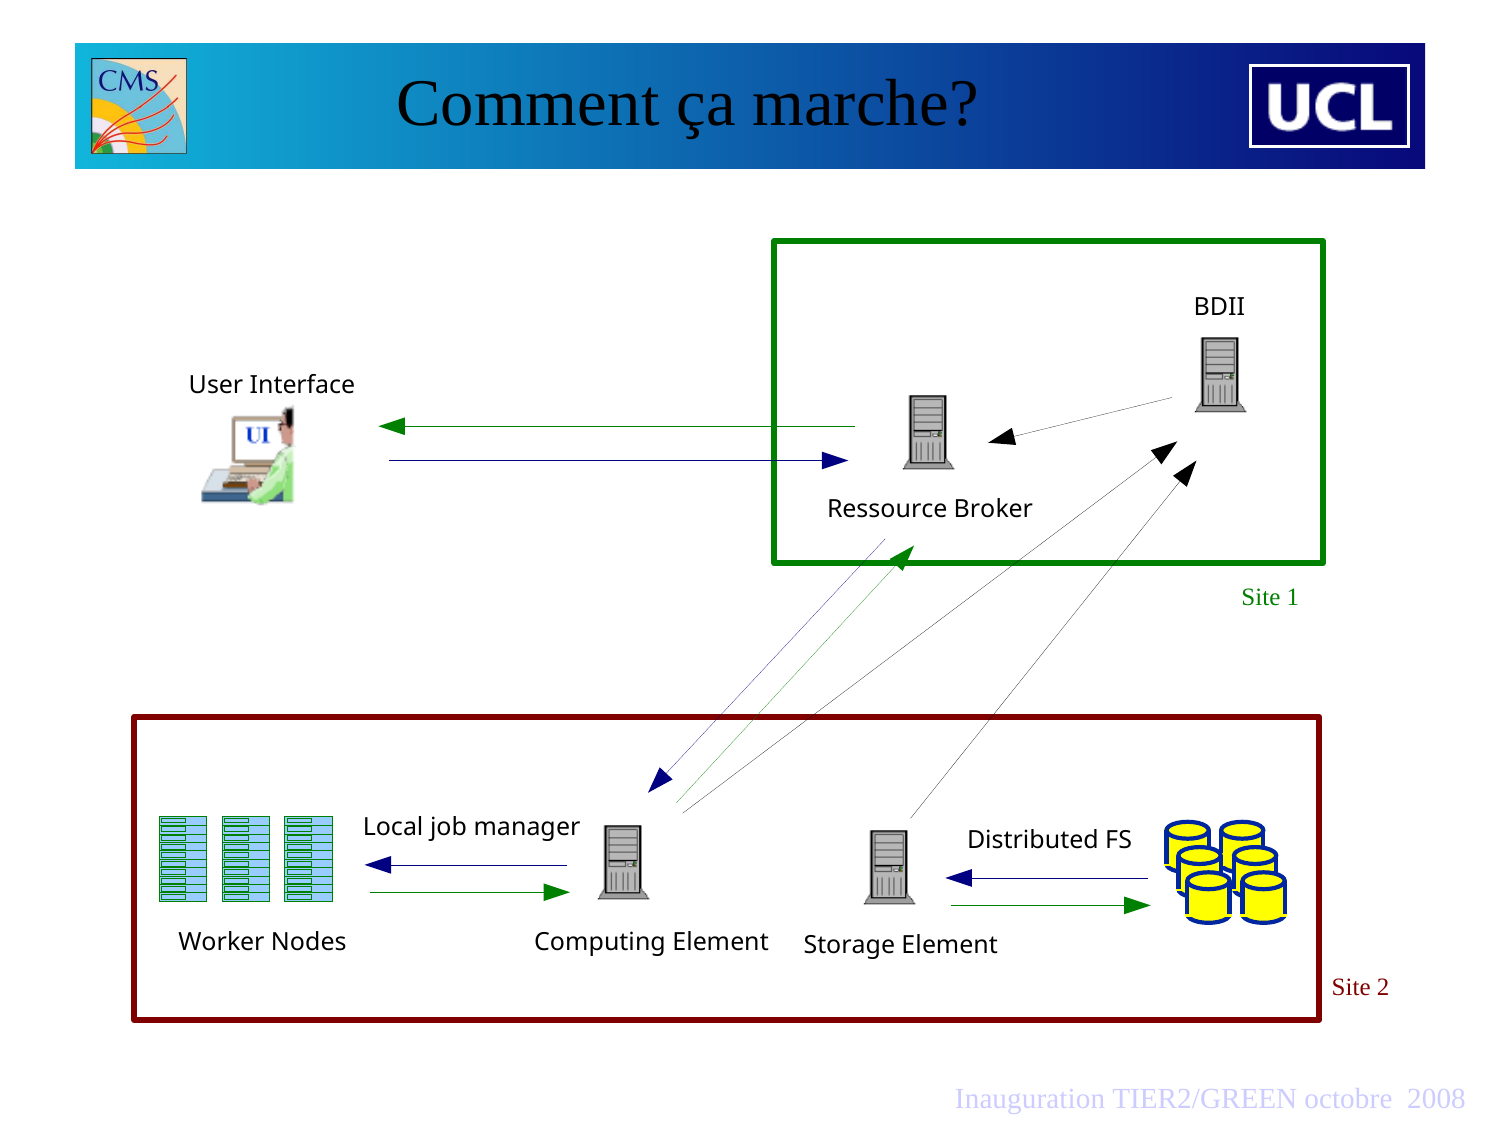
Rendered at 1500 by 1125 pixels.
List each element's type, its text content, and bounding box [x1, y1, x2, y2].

picture [585, 817, 658, 909]
text_box [159, 877, 207, 884]
text_box [159, 851, 207, 859]
text_box [222, 868, 270, 876]
text_box [222, 835, 270, 842]
text_box Site 1 [1226, 575, 1318, 620]
text_box [284, 816, 333, 825]
text_box [159, 816, 207, 825]
picture [851, 822, 924, 914]
text_box [222, 826, 270, 834]
text_box Worker Nodes [163, 915, 349, 962]
picture [177, 405, 296, 511]
text_box [159, 868, 207, 876]
text_box BDII [1178, 281, 1257, 327]
text_box Distributed FS [952, 814, 1139, 860]
text_box [284, 877, 333, 884]
picture [1252, 67, 1405, 145]
text_box [284, 843, 333, 850]
text_box [159, 893, 207, 902]
text_box Storage Element [788, 919, 999, 965]
text_box [284, 851, 333, 859]
text_box Local job manager [348, 801, 579, 847]
text_box User Interface [174, 359, 357, 405]
text_box Inauguration TIER2/GREEN octobre 2008 [940, 1074, 1482, 1123]
text_box [222, 860, 270, 867]
text_box [284, 868, 333, 876]
picture [92, 59, 186, 153]
text_box [222, 893, 270, 902]
text_box [222, 816, 270, 825]
text_box [159, 835, 207, 842]
text_box [222, 885, 270, 892]
text_box [222, 843, 270, 850]
text_box [284, 860, 333, 867]
text_box [159, 885, 207, 892]
text_box Comment ça marche? [381, 58, 1072, 150]
text_box [1221, 821, 1285, 923]
text_box [284, 835, 333, 842]
text_box [1166, 821, 1230, 923]
text_box [222, 851, 270, 859]
text_box Ressource Broker [812, 483, 1031, 529]
text_box Site 2 [1316, 966, 1409, 1010]
picture [1182, 329, 1255, 422]
text_box [284, 826, 333, 834]
text_box [284, 885, 333, 892]
text_box Computing Element [519, 916, 767, 962]
text_box [222, 877, 270, 884]
text_box [284, 893, 333, 902]
picture [890, 387, 963, 480]
text_box [159, 843, 207, 850]
text_box [159, 860, 207, 867]
text_box [159, 826, 207, 834]
